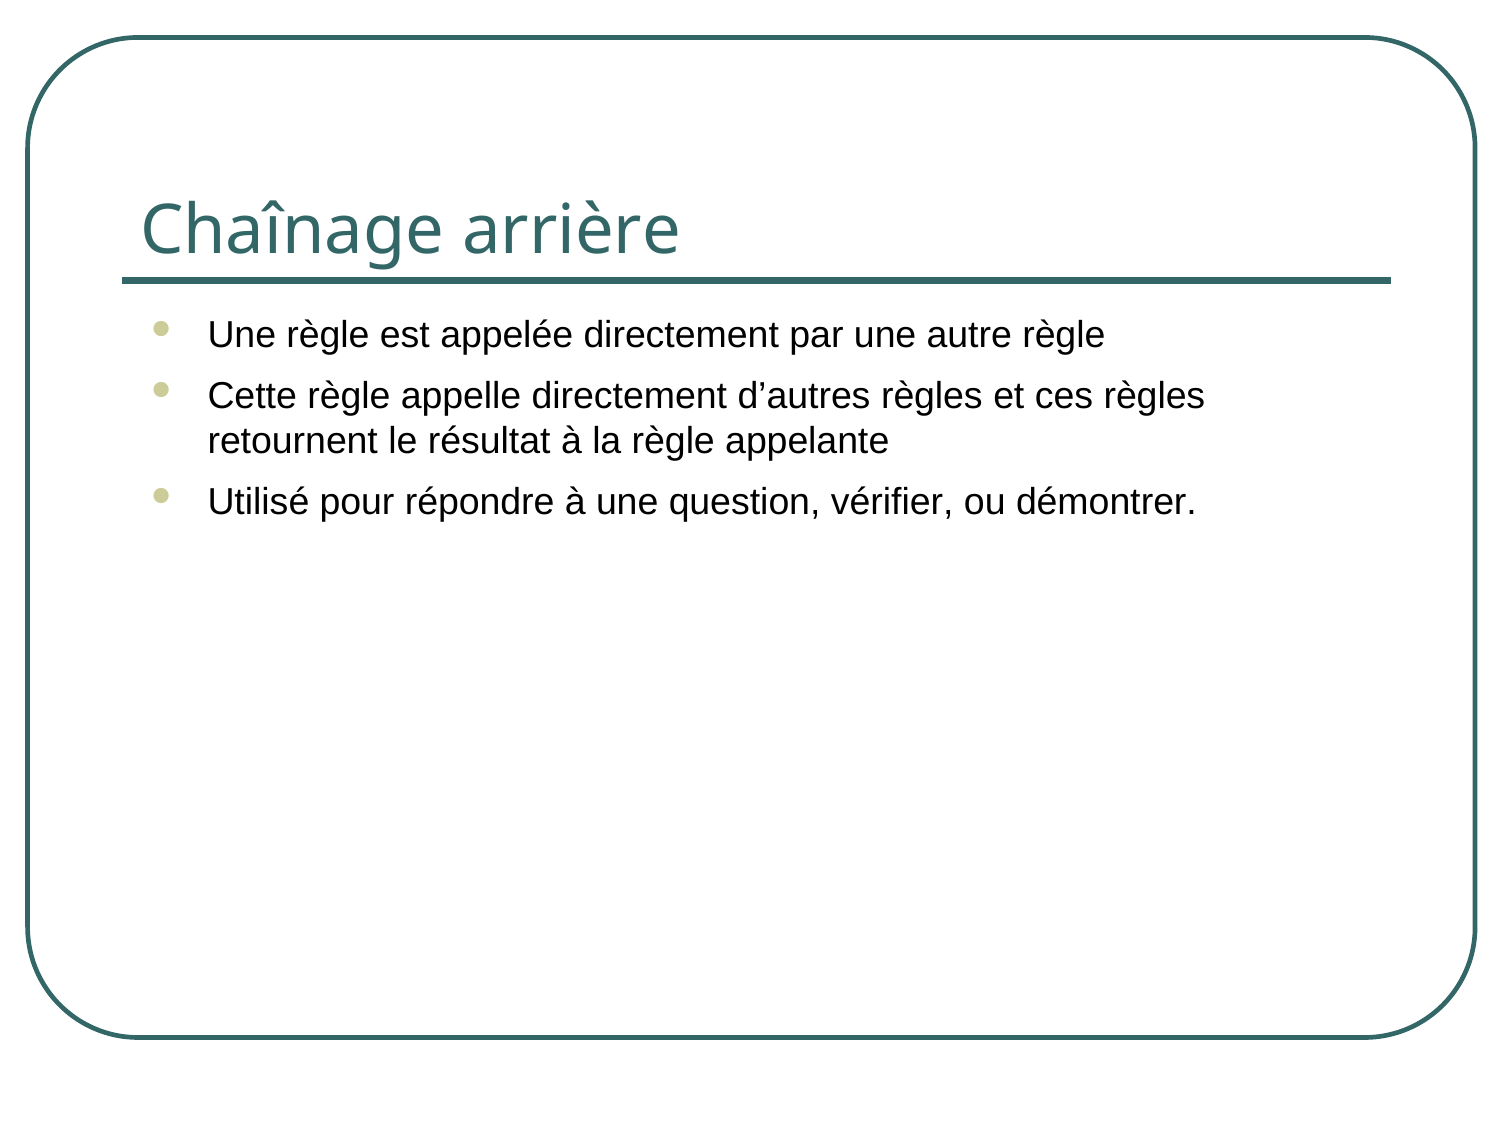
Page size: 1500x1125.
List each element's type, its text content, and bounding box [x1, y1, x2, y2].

title Chaînage arrière [125, 87, 1388, 275]
text_box Une règle est appelée directement par une autre règle Cette règle appelle directement d’autres règles et ces règles retournent le résultat à la règle appelante Utilisé pour répondre à une question, vérifier, ou démontrer. [136, 302, 1371, 709]
